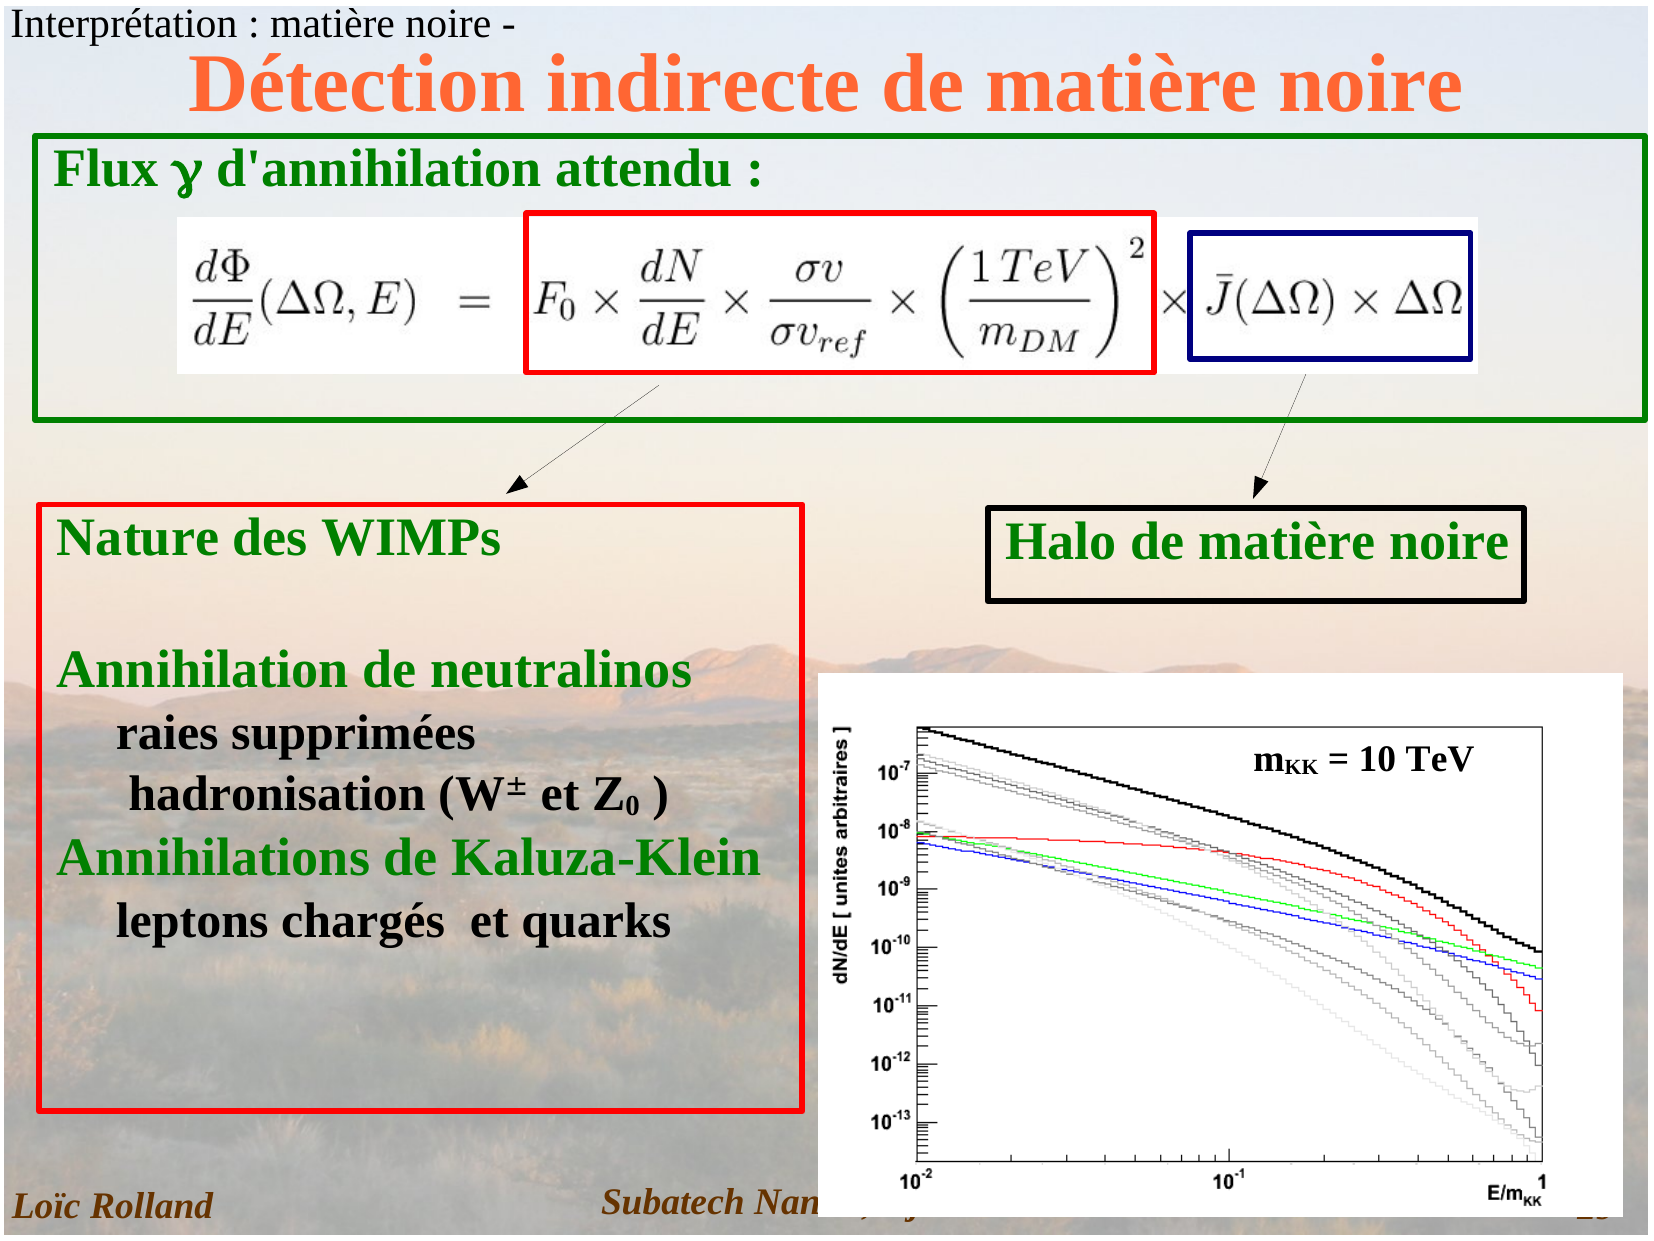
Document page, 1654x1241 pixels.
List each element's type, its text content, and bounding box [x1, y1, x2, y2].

list Halo de matière noire [987, 508, 1524, 602]
picture [4, 146, 1648, 1235]
title Détection indirecte de matière noire [0, 58, 1654, 146]
list Nature des WIMPs Annihilation de neutralinos raies supprimées hadronisation (W± et Z0 ) Annihilations de Kaluza-Klein leptons chargés et quarks [39, 504, 803, 1112]
text_box Interprétation : matière noire - [0, 0, 1654, 58]
list Flux  d'annihilation attendu : [35, 135, 1645, 421]
text_box mKK = 10 TeV [1253, 738, 1475, 805]
